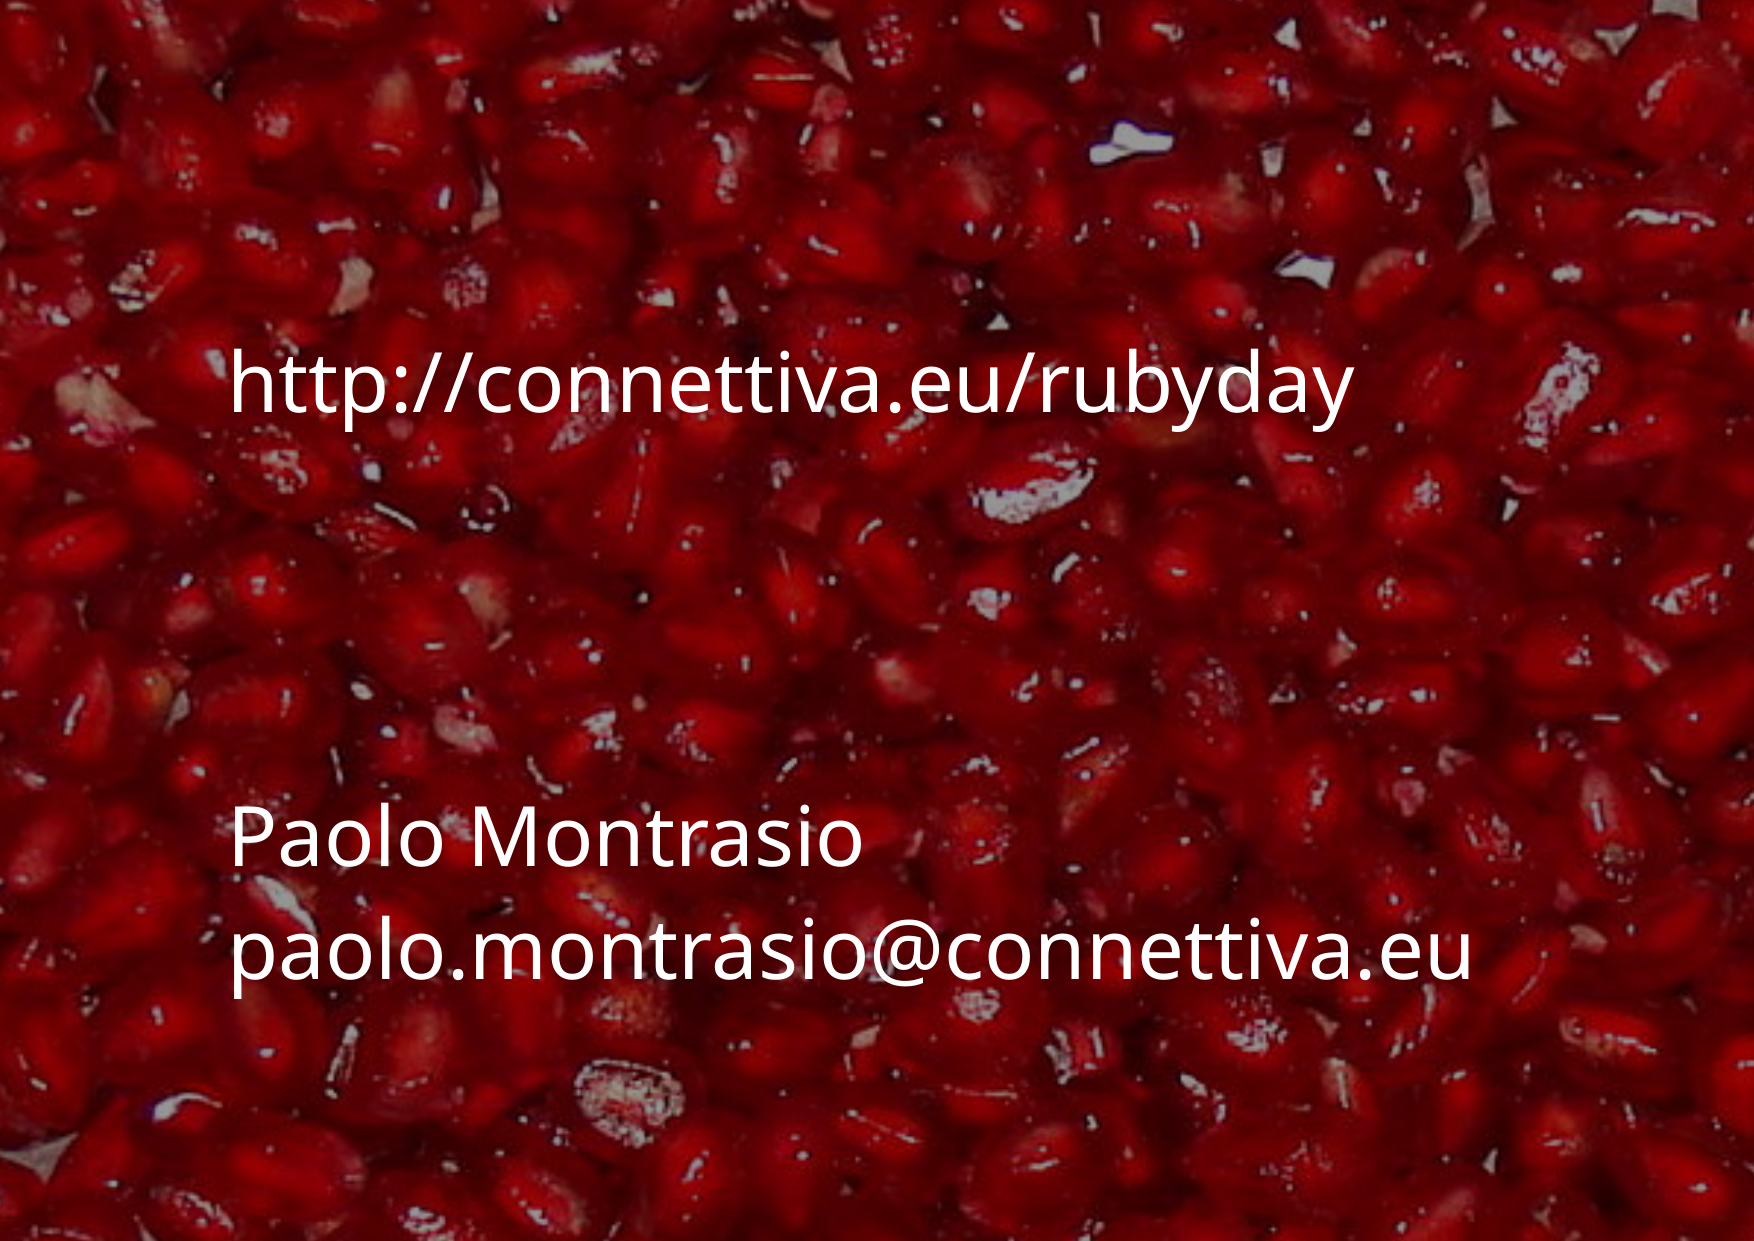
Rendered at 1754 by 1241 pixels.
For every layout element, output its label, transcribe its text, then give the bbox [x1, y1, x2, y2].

text_box http://connettiva.eu/rubyday Paolo Montrasio paolo.montrasio@connettiva.eu [212, 315, 1585, 1103]
text_box [0, 0, 1754, 1241]
